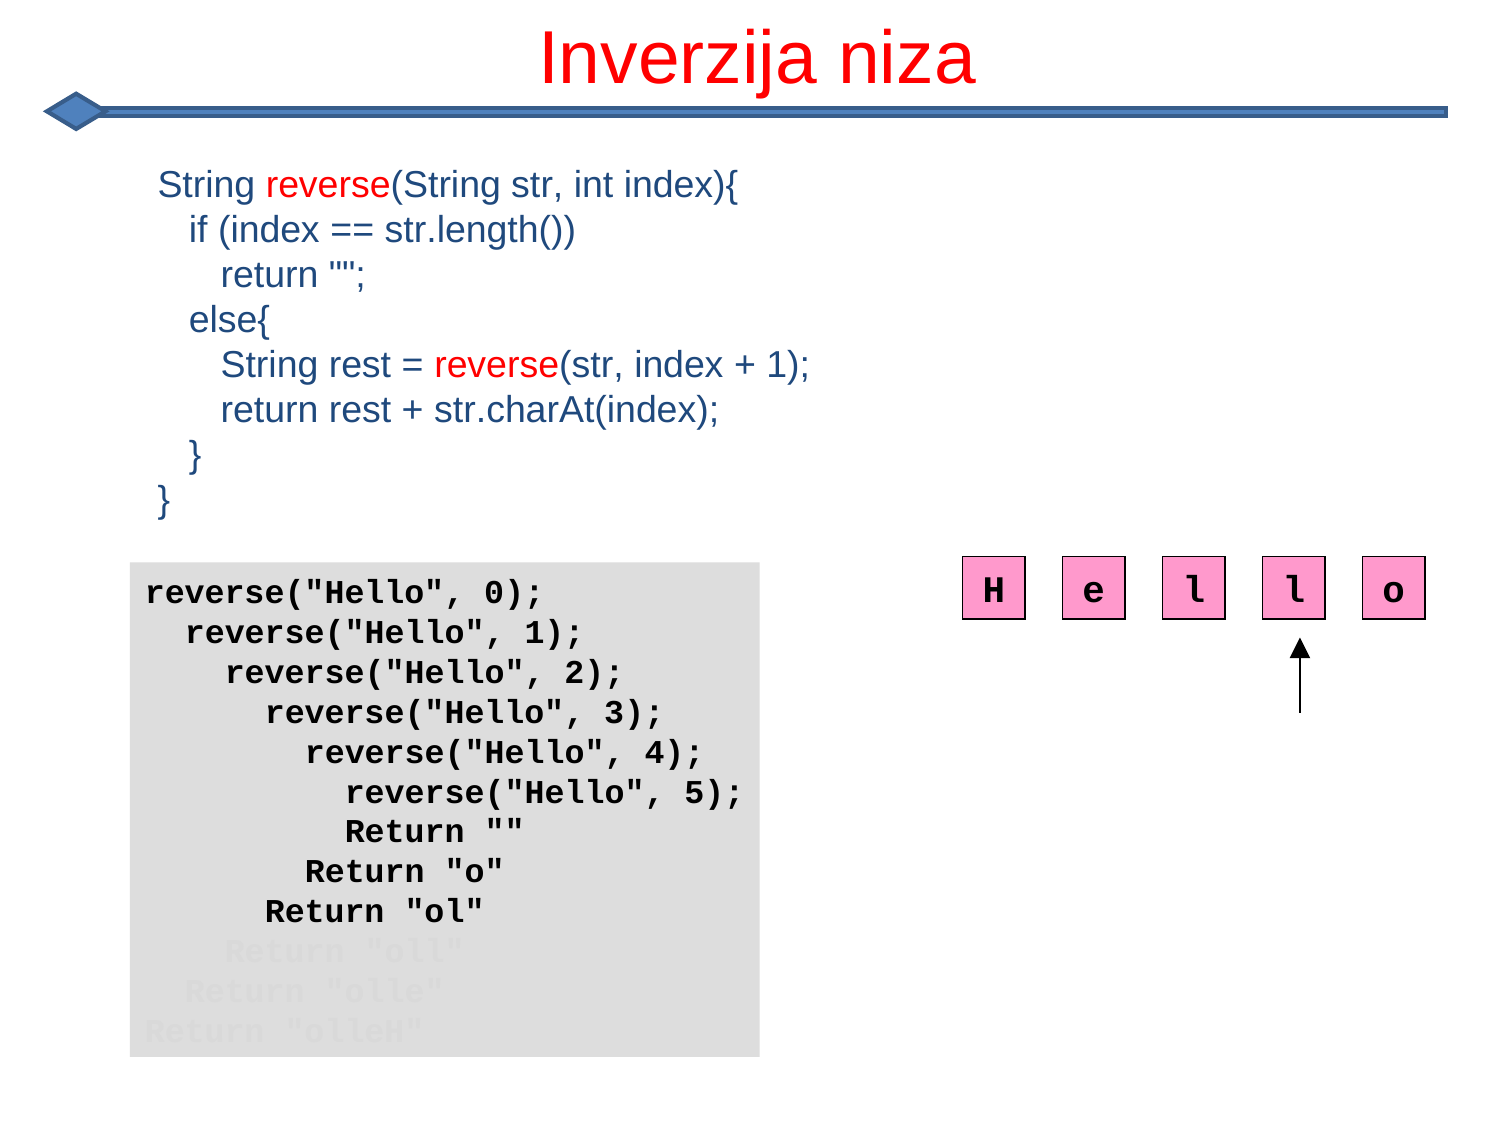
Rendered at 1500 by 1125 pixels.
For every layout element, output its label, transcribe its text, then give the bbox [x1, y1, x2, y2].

text_box l [1162, 556, 1225, 620]
text_box reverse("Hello", 0); reverse("Hello", 1); reverse("Hello", 2); reverse("Hello", 3); reverse("Hello", 4); reverse("Hello", 5); Return "" Return "o" Return "ol" Return "oll" Return "olle" Return "olleH" [129, 562, 760, 1057]
text_box o [1362, 556, 1426, 620]
text_box e [1062, 556, 1126, 620]
title Inverzija niza [82, 0, 1433, 108]
text_box H [962, 556, 1025, 620]
text_box l [1262, 556, 1325, 620]
text_box String reverse(String str, int index){ if (index == str.length()) return ""; else{ String rest = reverse(str, index + 1); return rest + str.charAt(index); } } [142, 152, 826, 528]
